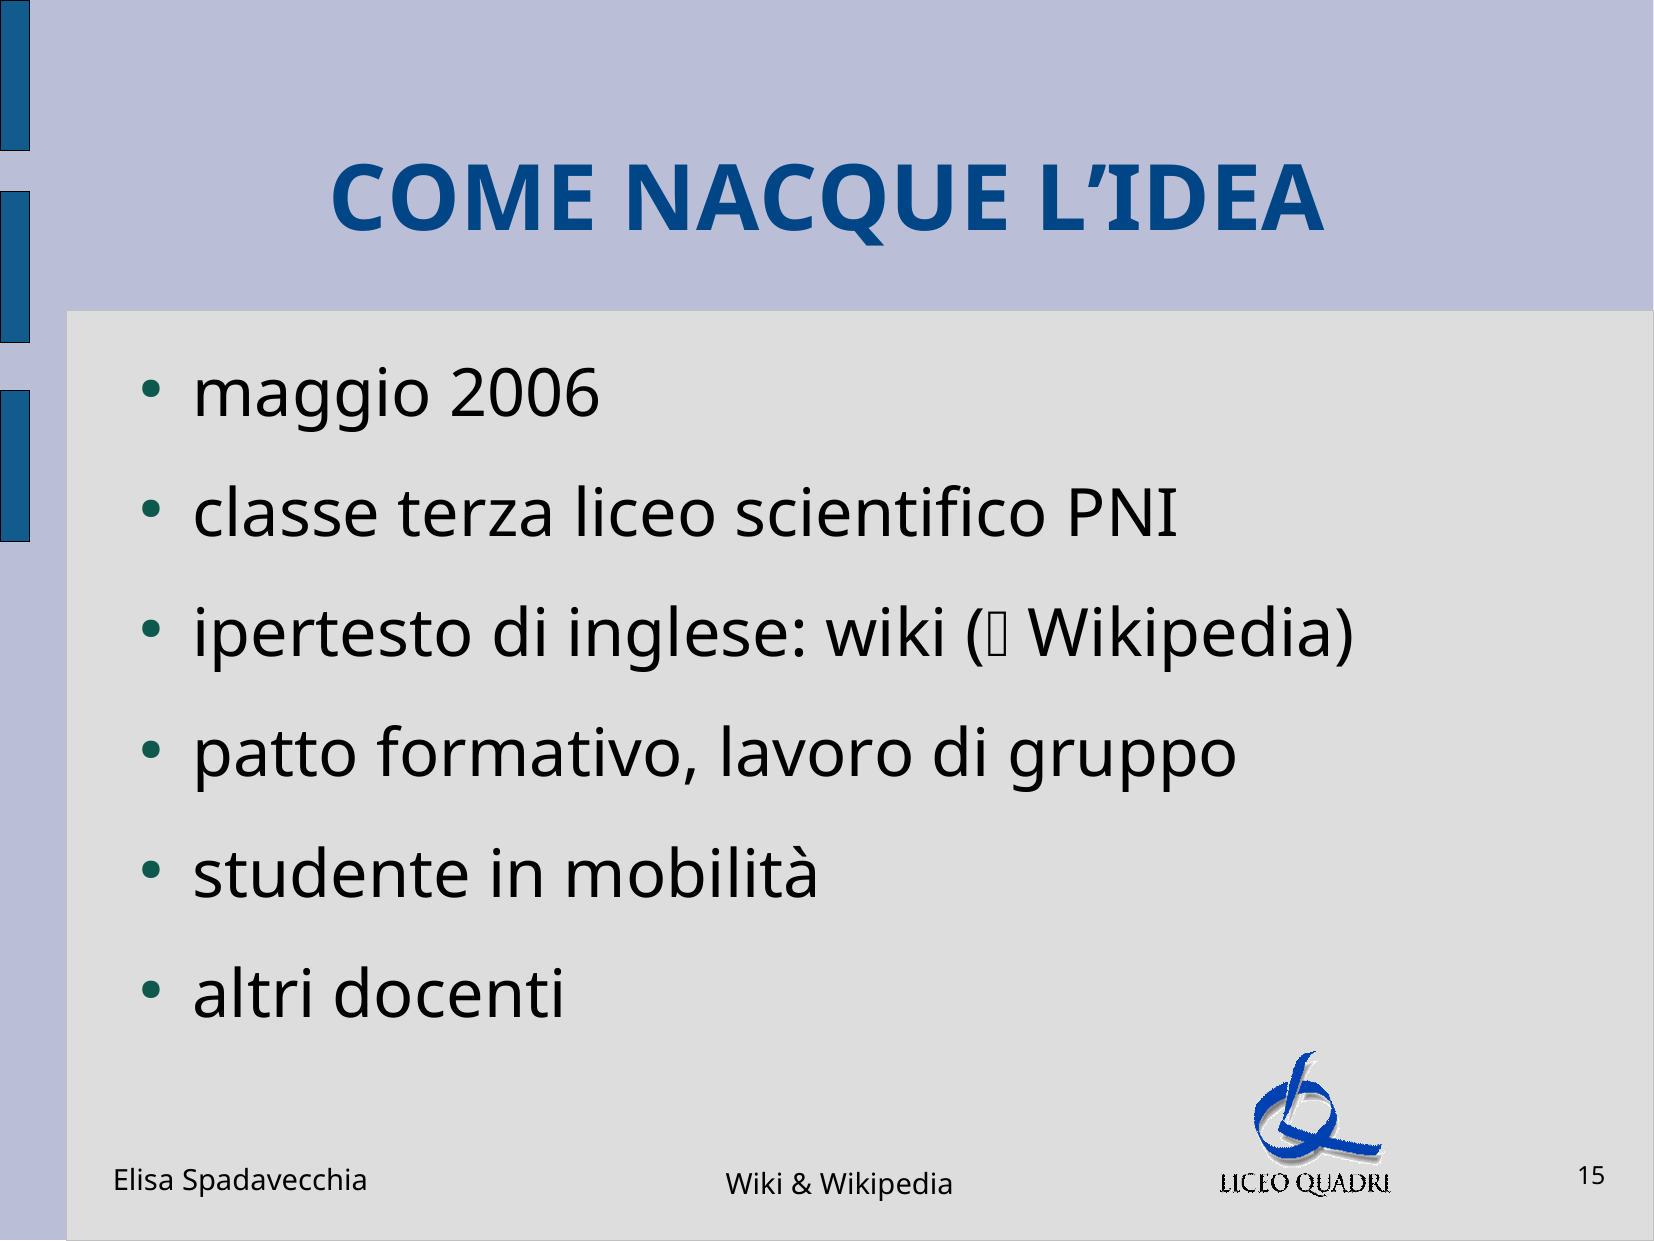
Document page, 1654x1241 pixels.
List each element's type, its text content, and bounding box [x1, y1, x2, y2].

picture [1216, 1051, 1394, 1199]
text_box <numero> [1529, 1151, 1654, 1194]
text_box Wiki & Wikipedia [533, 1157, 1146, 1241]
text_box Elisa Spadavecchia [97, 1154, 632, 1237]
list maggio 2006 classe terza liceo scientifico PNI ipertesto di inglese: wiki ( Wikipedia) patto formativo, lavoro di gruppo studente in mobilità altri docenti [121, 344, 1534, 1127]
title COME NACQUE L’IDEA [121, 91, 1534, 299]
